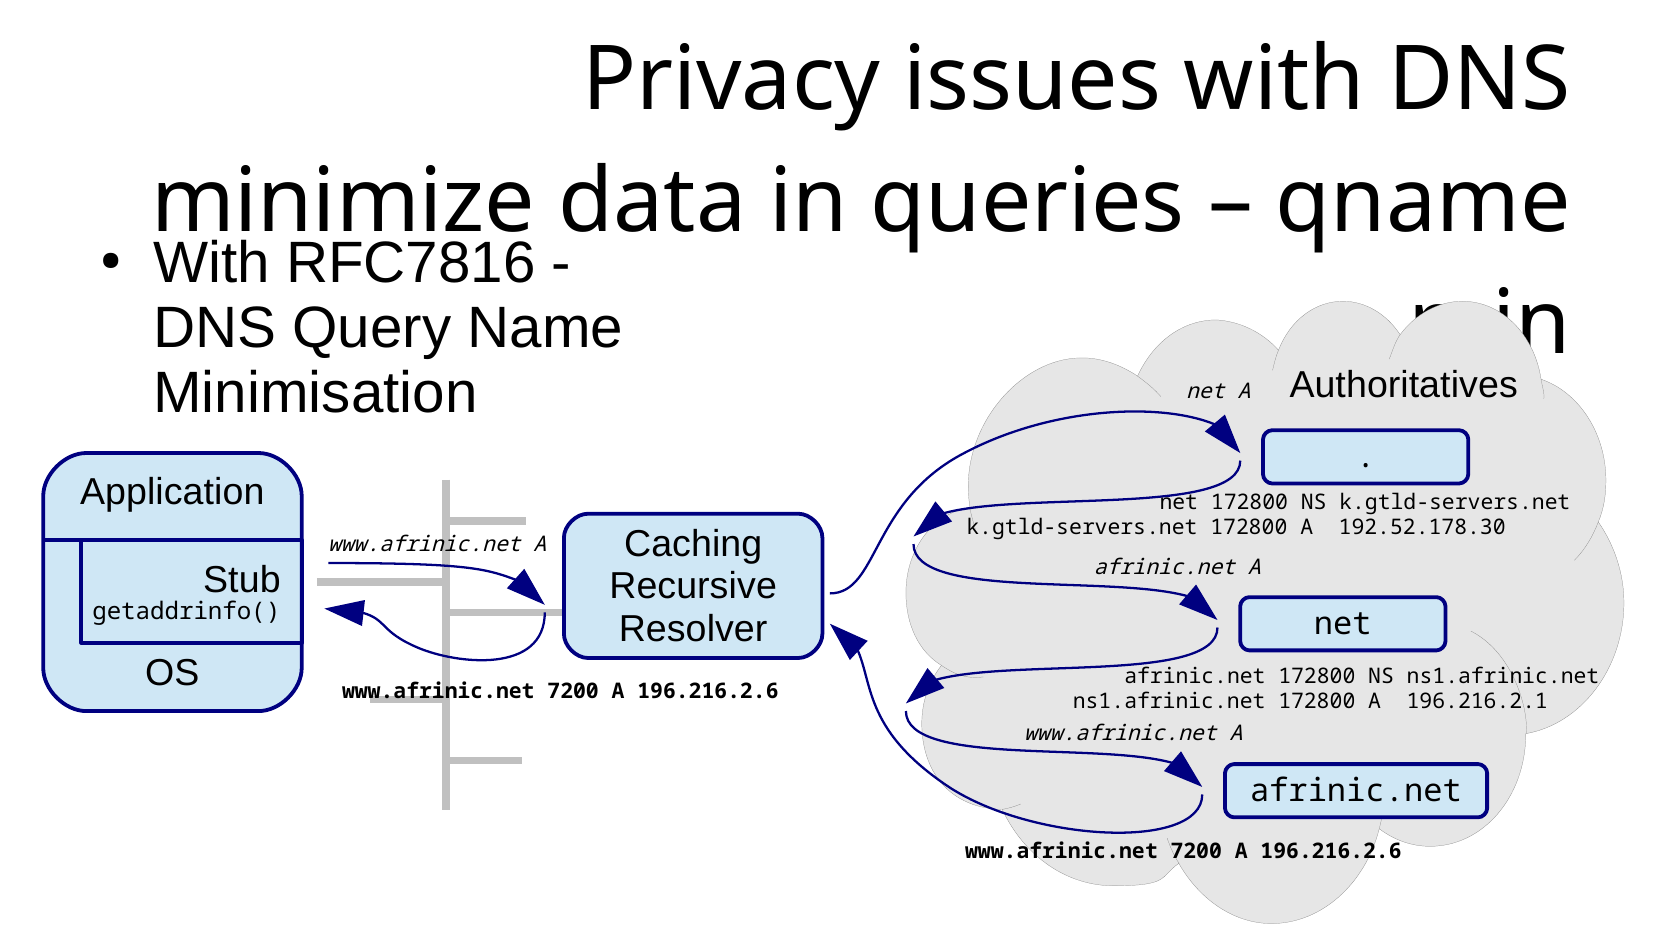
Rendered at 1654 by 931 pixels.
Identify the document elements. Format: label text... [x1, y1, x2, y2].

title Privacy issues with DNS minimize data in queries – qname min [0, 13, 1571, 211]
picture [41, 301, 1625, 924]
list With RFC7816 - DNS Query Name Minimisation [82, 229, 780, 301]
